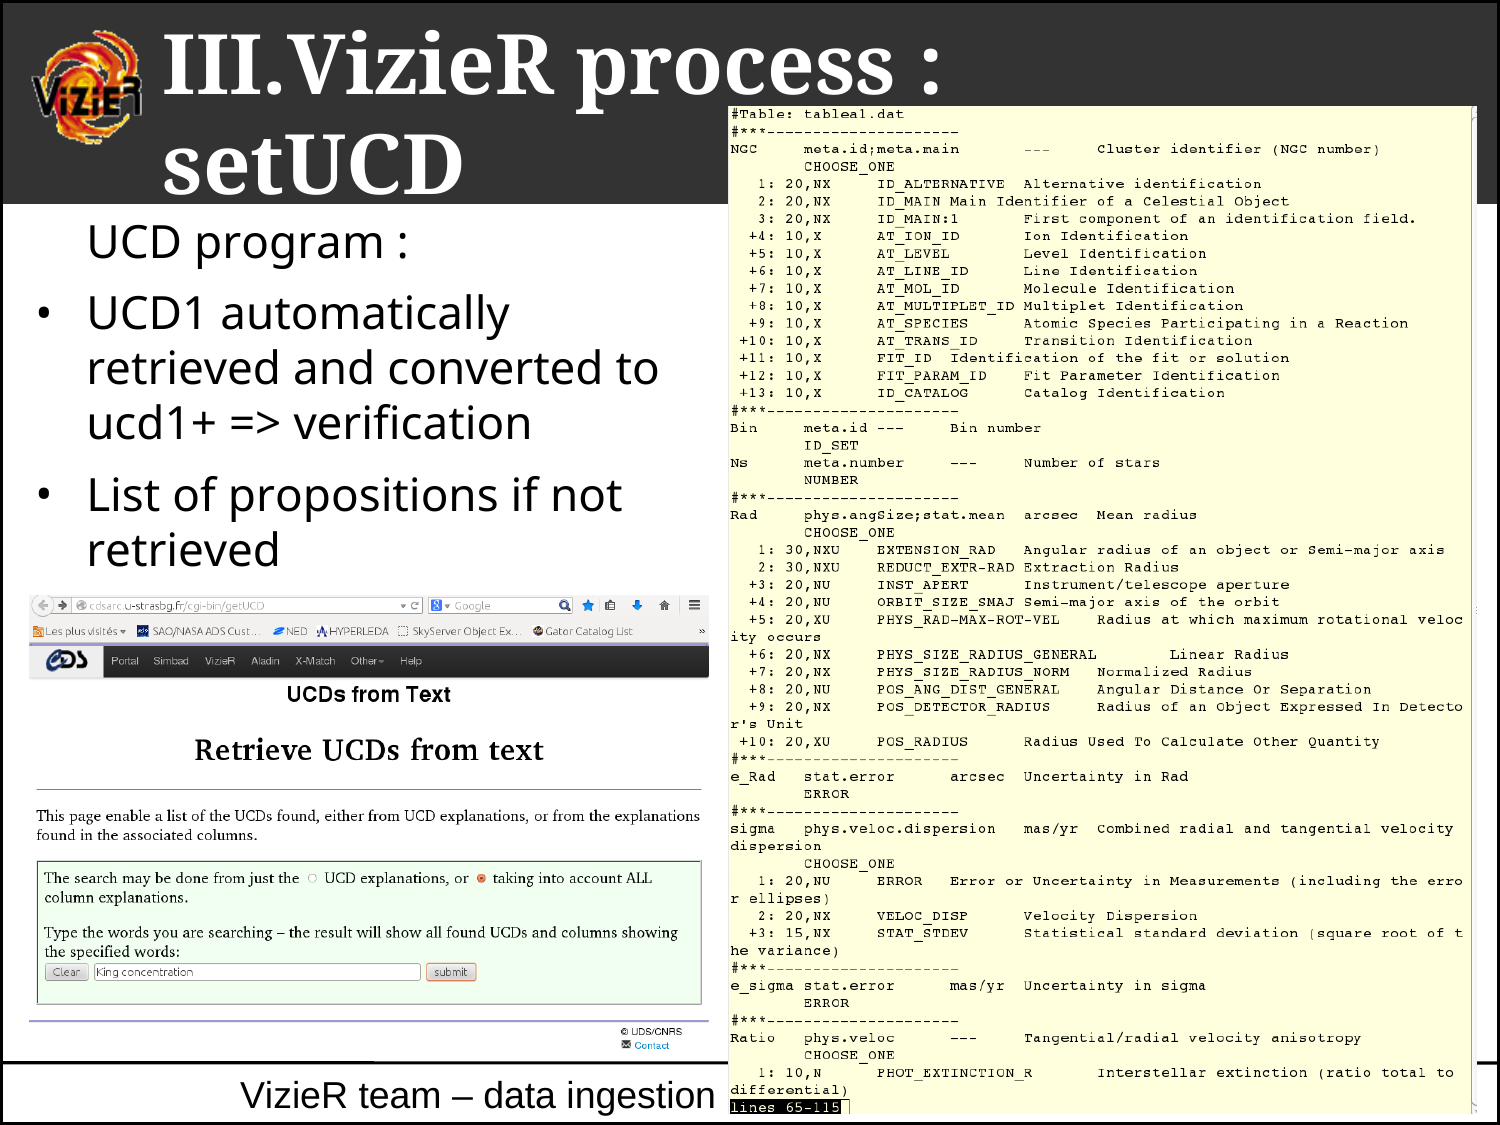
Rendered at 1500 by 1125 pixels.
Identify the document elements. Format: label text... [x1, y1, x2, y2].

list UCD program : UCD1 automatically retrieved and converted to ucd1+ => verification List of propositions if not retrieved [35, 212, 697, 595]
picture [728, 106, 1477, 1114]
picture [29, 29, 147, 148]
title III.VizieR process : setUCD [147, 3, 1500, 219]
picture [29, 595, 709, 1052]
